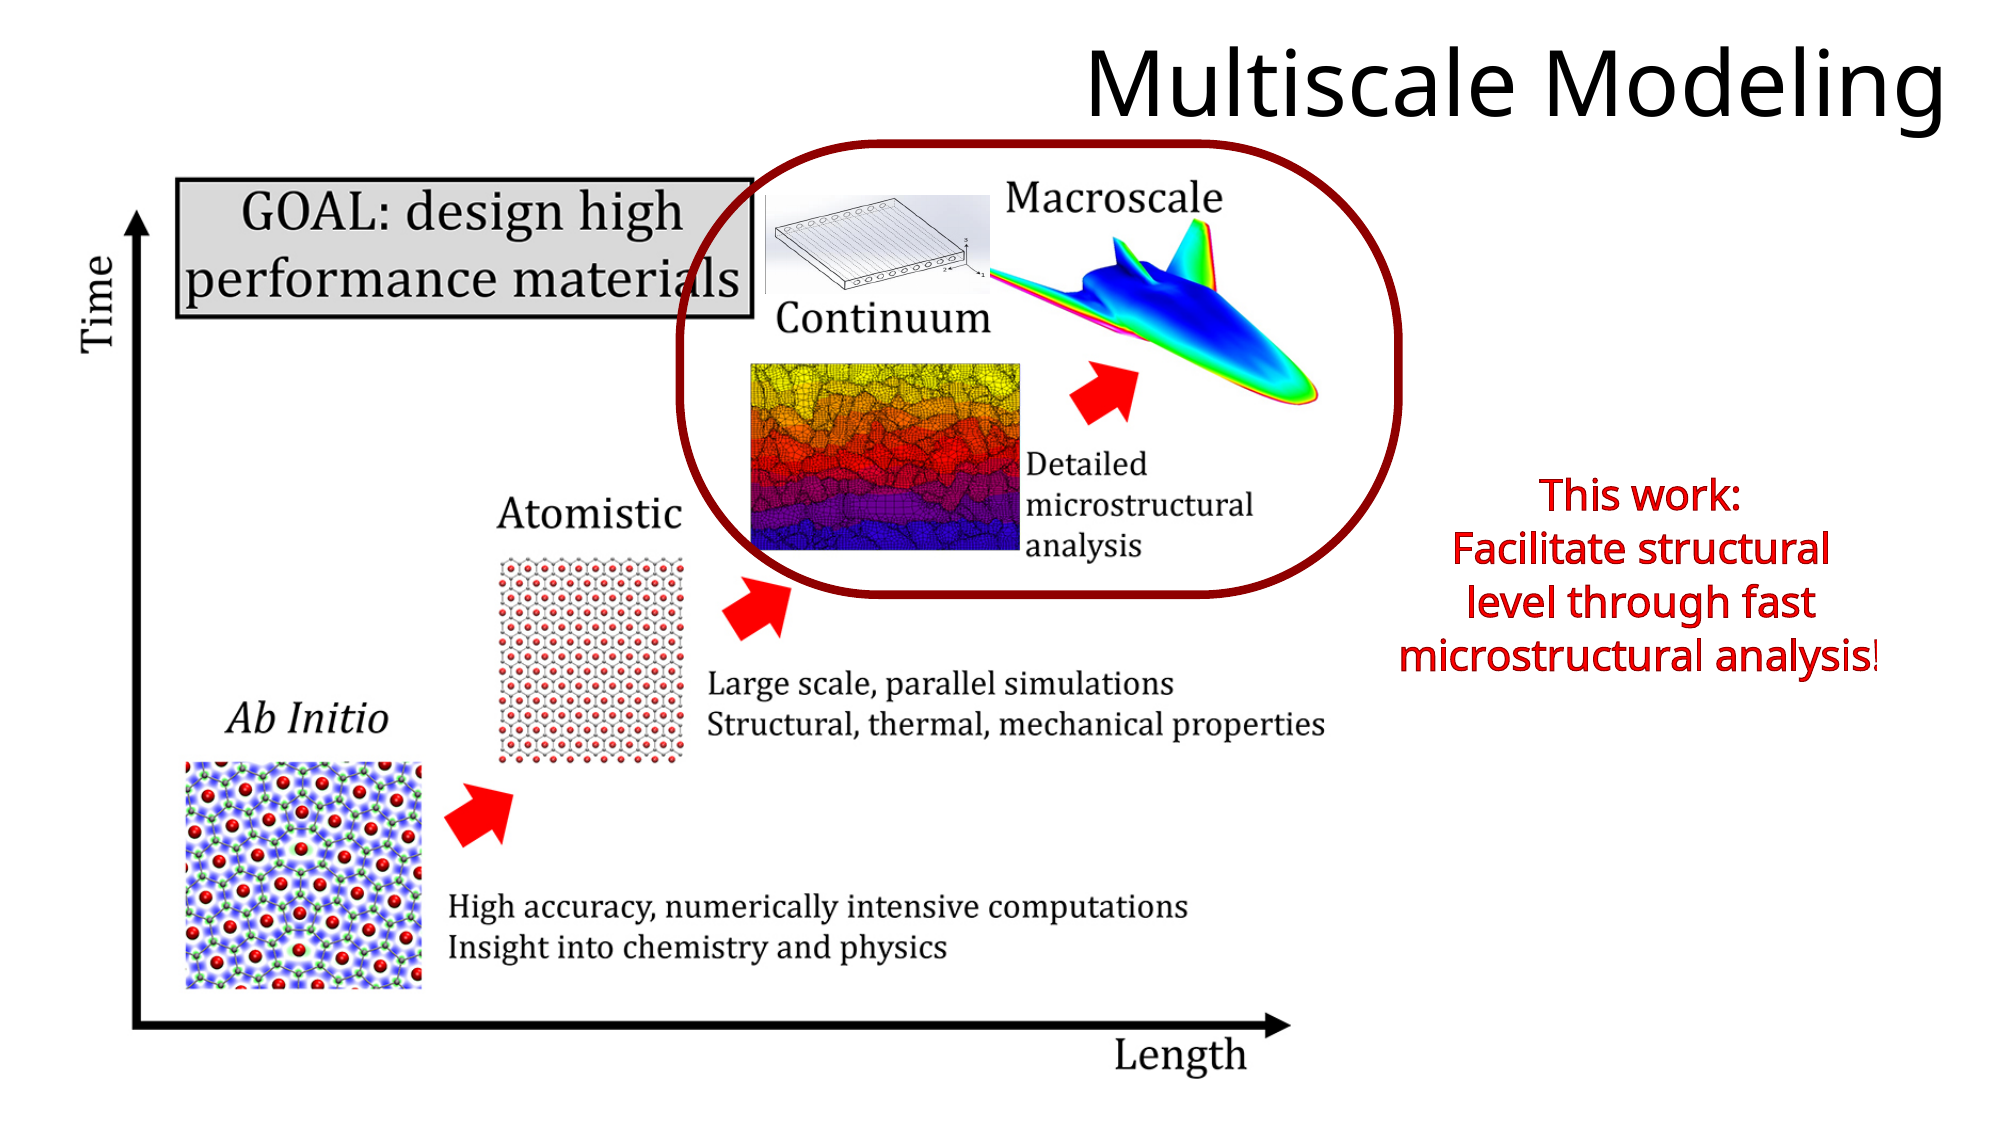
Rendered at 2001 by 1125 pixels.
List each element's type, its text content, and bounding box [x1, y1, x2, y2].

picture [76, 139, 1877, 1081]
title Multiscale Modeling [240, 0, 1966, 196]
